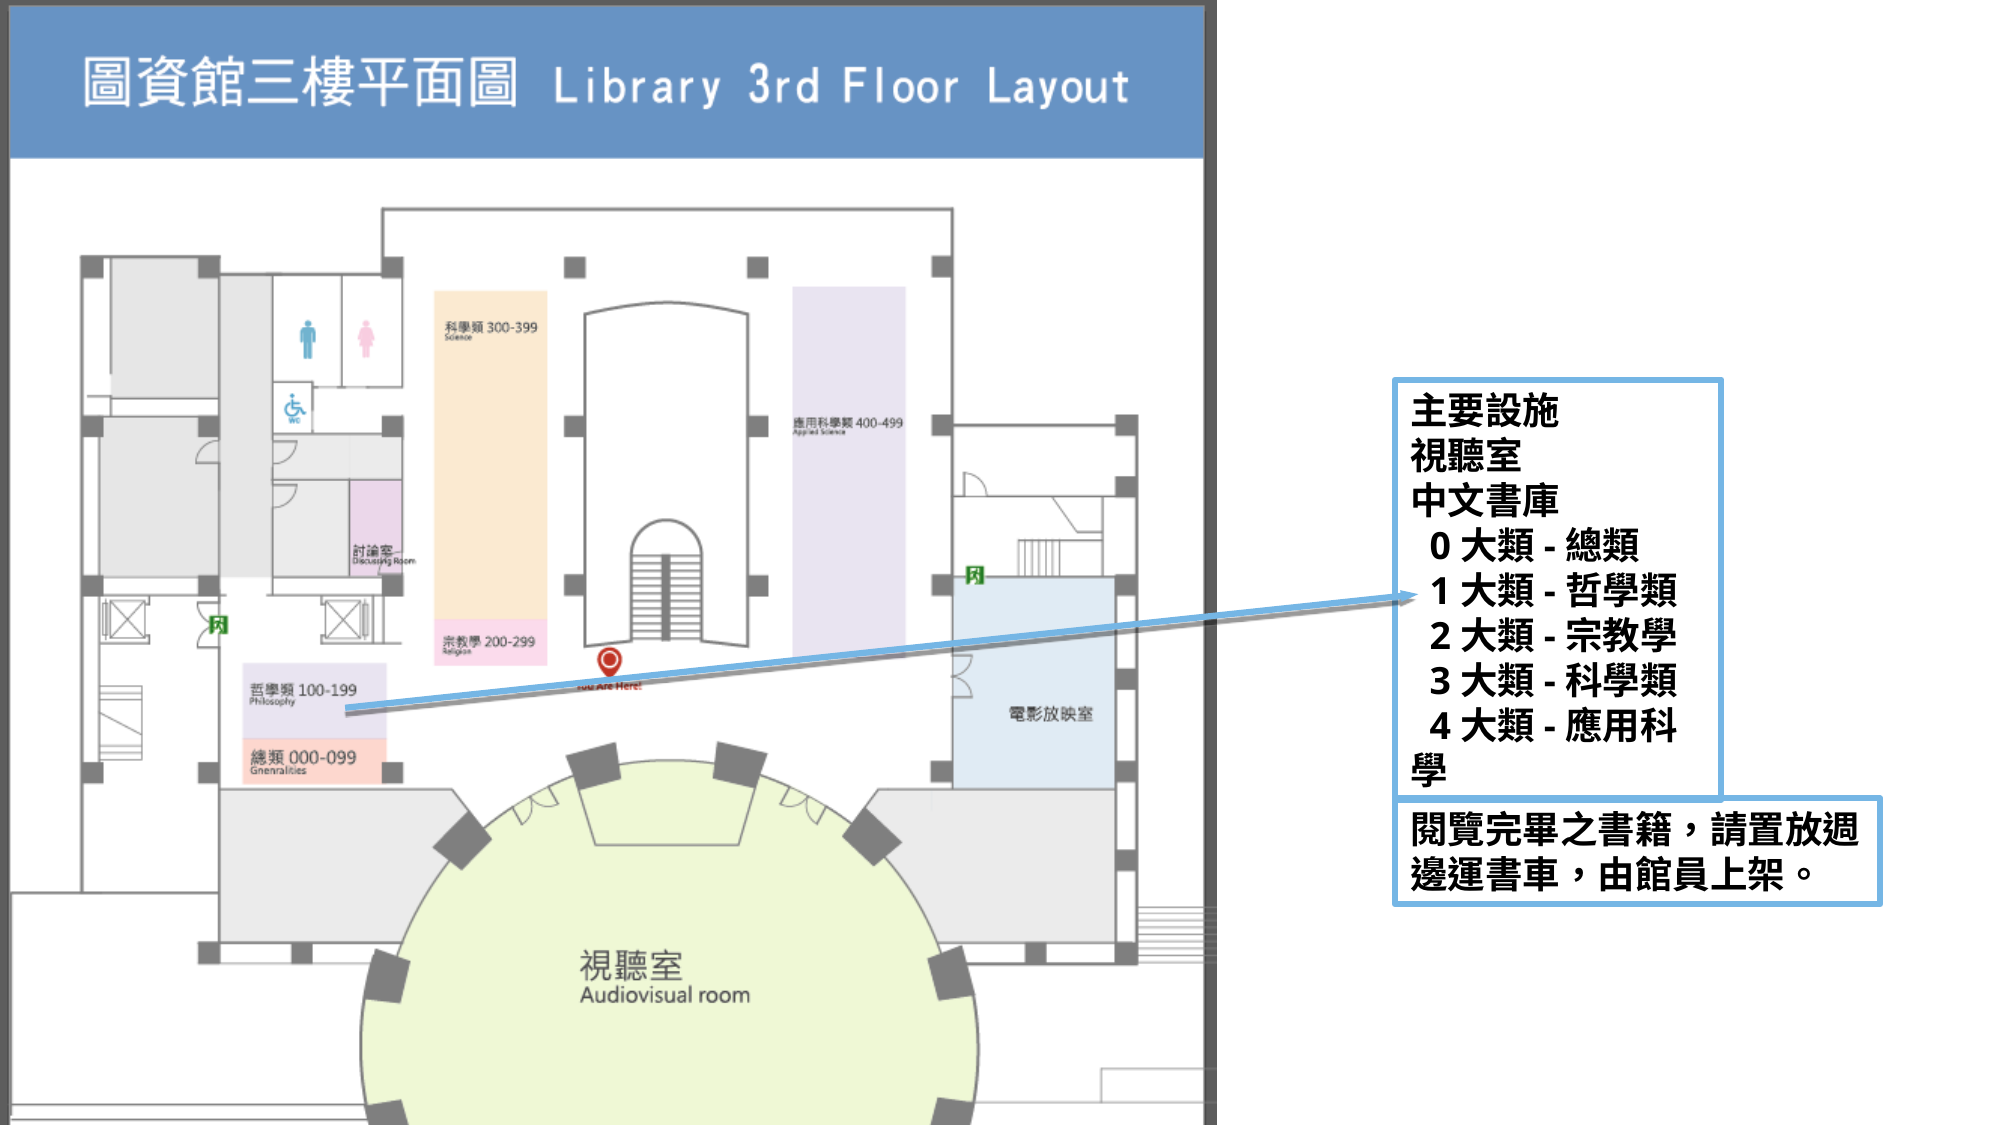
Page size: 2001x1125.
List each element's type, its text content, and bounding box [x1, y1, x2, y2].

picture [0, 0, 1217, 1125]
text_box 閱覽完畢之書籍，請置放週邊運書車，由館員上架。 [1395, 798, 1881, 905]
text_box 主要設施 視聽室 中文書庫 0大類-總類 1大類-哲學類 2大類-宗教學 3大類-科學類 4大類-應用科學 [1395, 379, 1722, 759]
